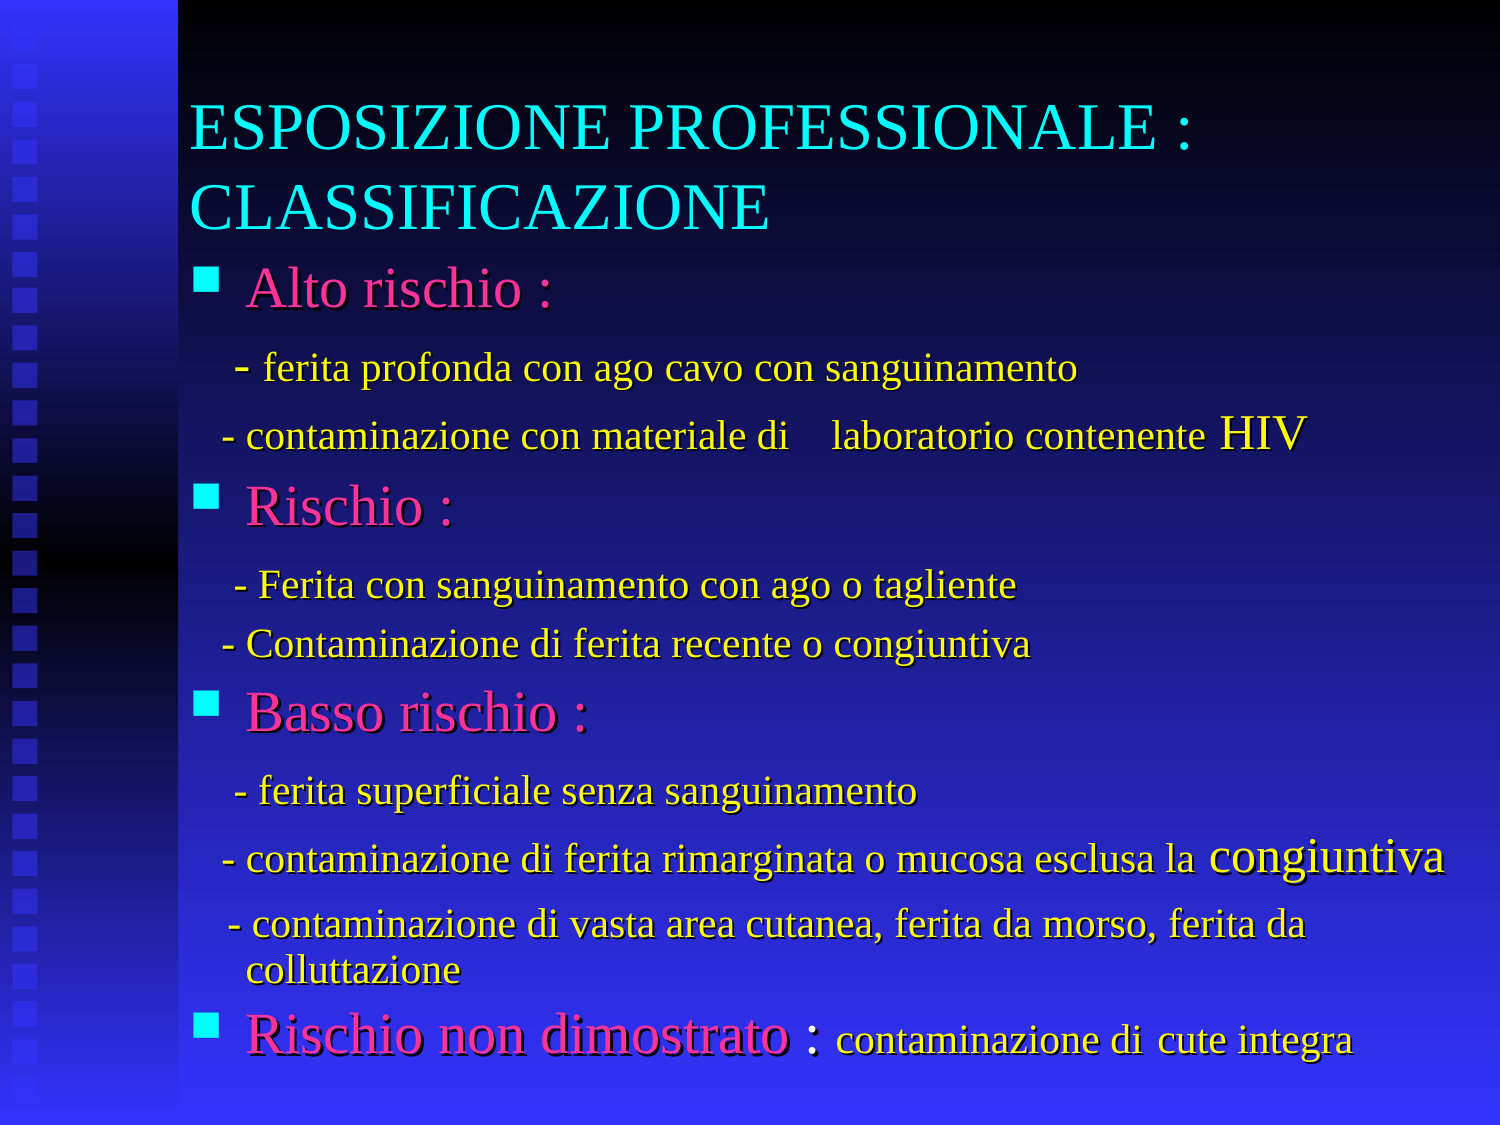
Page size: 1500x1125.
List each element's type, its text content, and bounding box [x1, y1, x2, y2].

text_box ESPOSIZIONE PROFESSIONALE : CLASSIFICAZIONE [174, 37, 1463, 249]
text_box Alto rischio : - ferita profonda con ago cavo con sanguinamento - contaminazione con materiale di laboratorio contenente HIV Rischio : - Ferita con sanguinamento con ago o tagliente - Contaminazione di ferita recente o congiuntiva Basso rischio : - ferita superficiale senza sanguinamento - contaminazione di ferita rimarginata o mucosa esclusa la congiuntiva - contaminazione di vasta area cutanea, ferita da morso, ferita da colluttazione Rischio non dimostrato : contaminazione di cute integra [174, 249, 1467, 1074]
